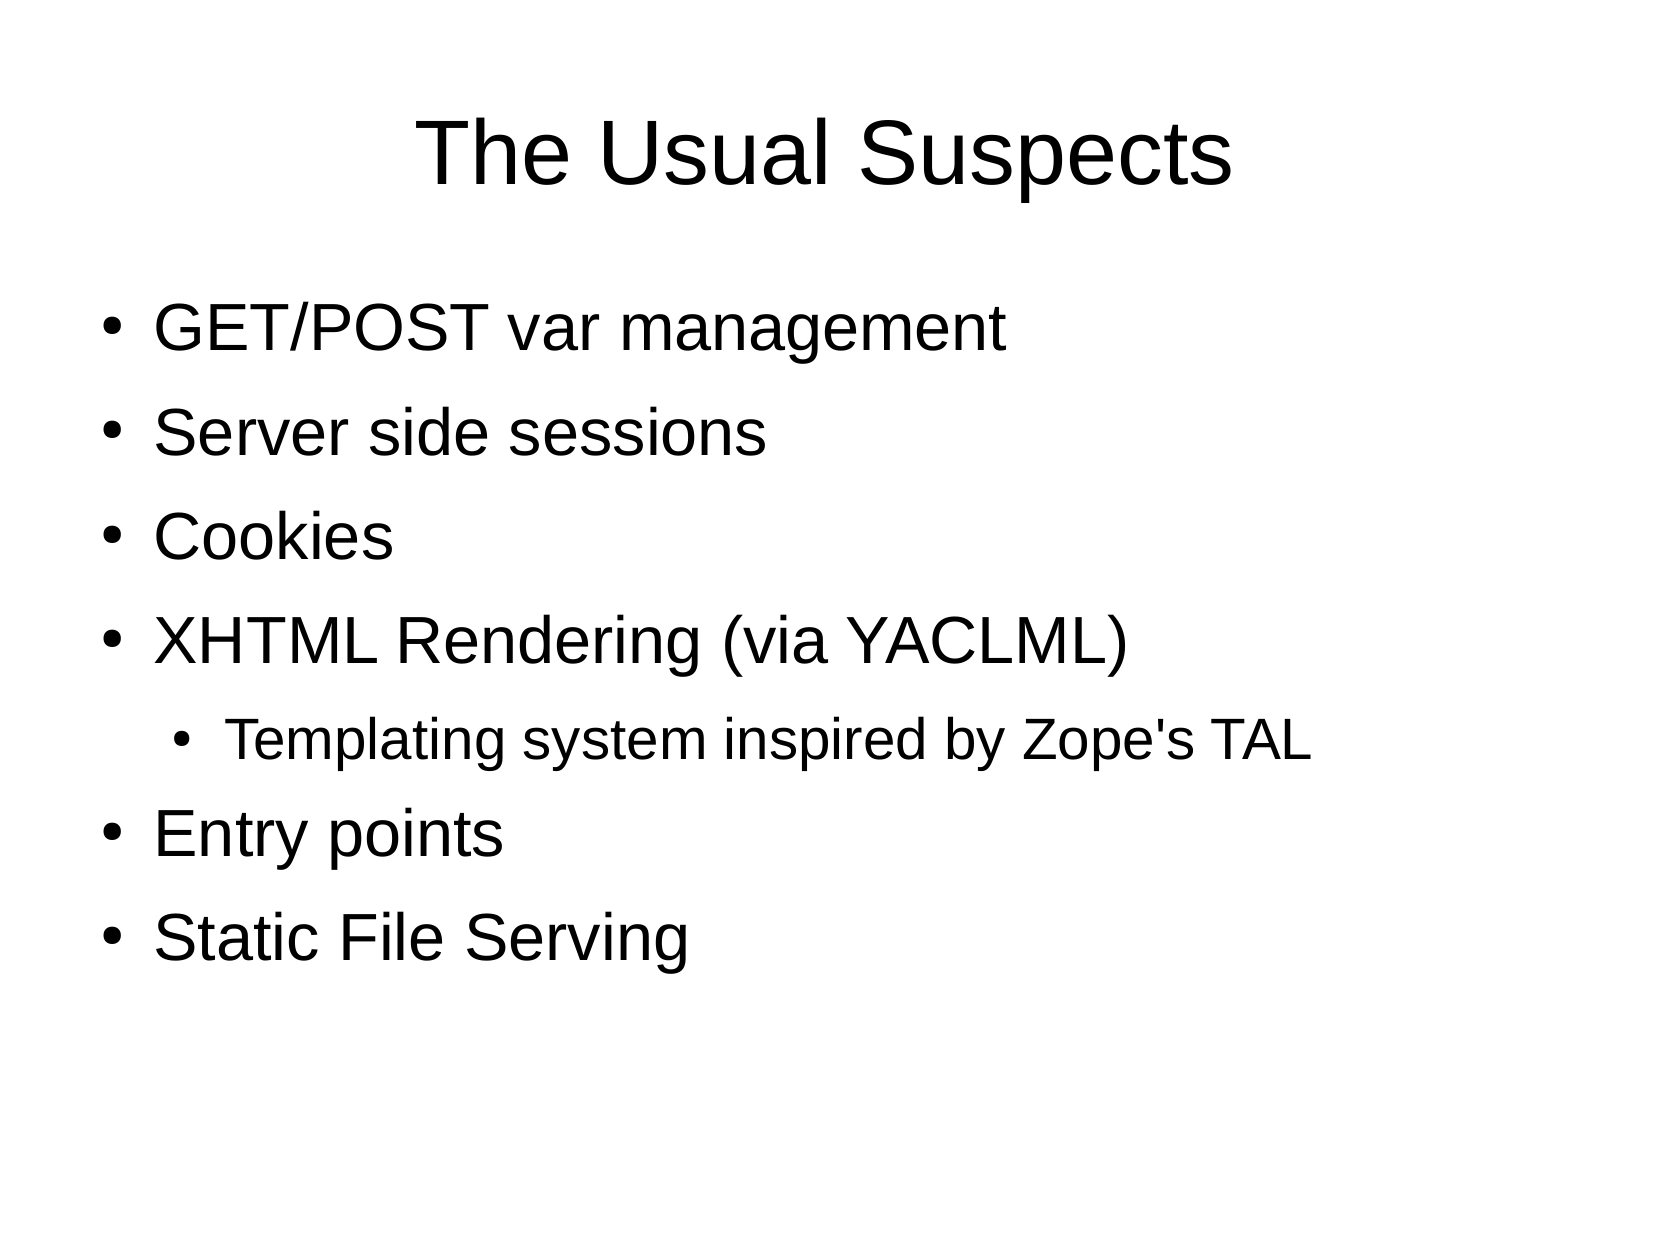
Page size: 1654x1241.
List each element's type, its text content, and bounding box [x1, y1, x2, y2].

title The Usual Suspects [82, 56, 1571, 250]
list GET/POST var management Server side sessions Cookies XHTML Rendering (via YACLML) Templating system inspired by Zope's TAL Entry points Static File Serving [82, 290, 1571, 1109]
